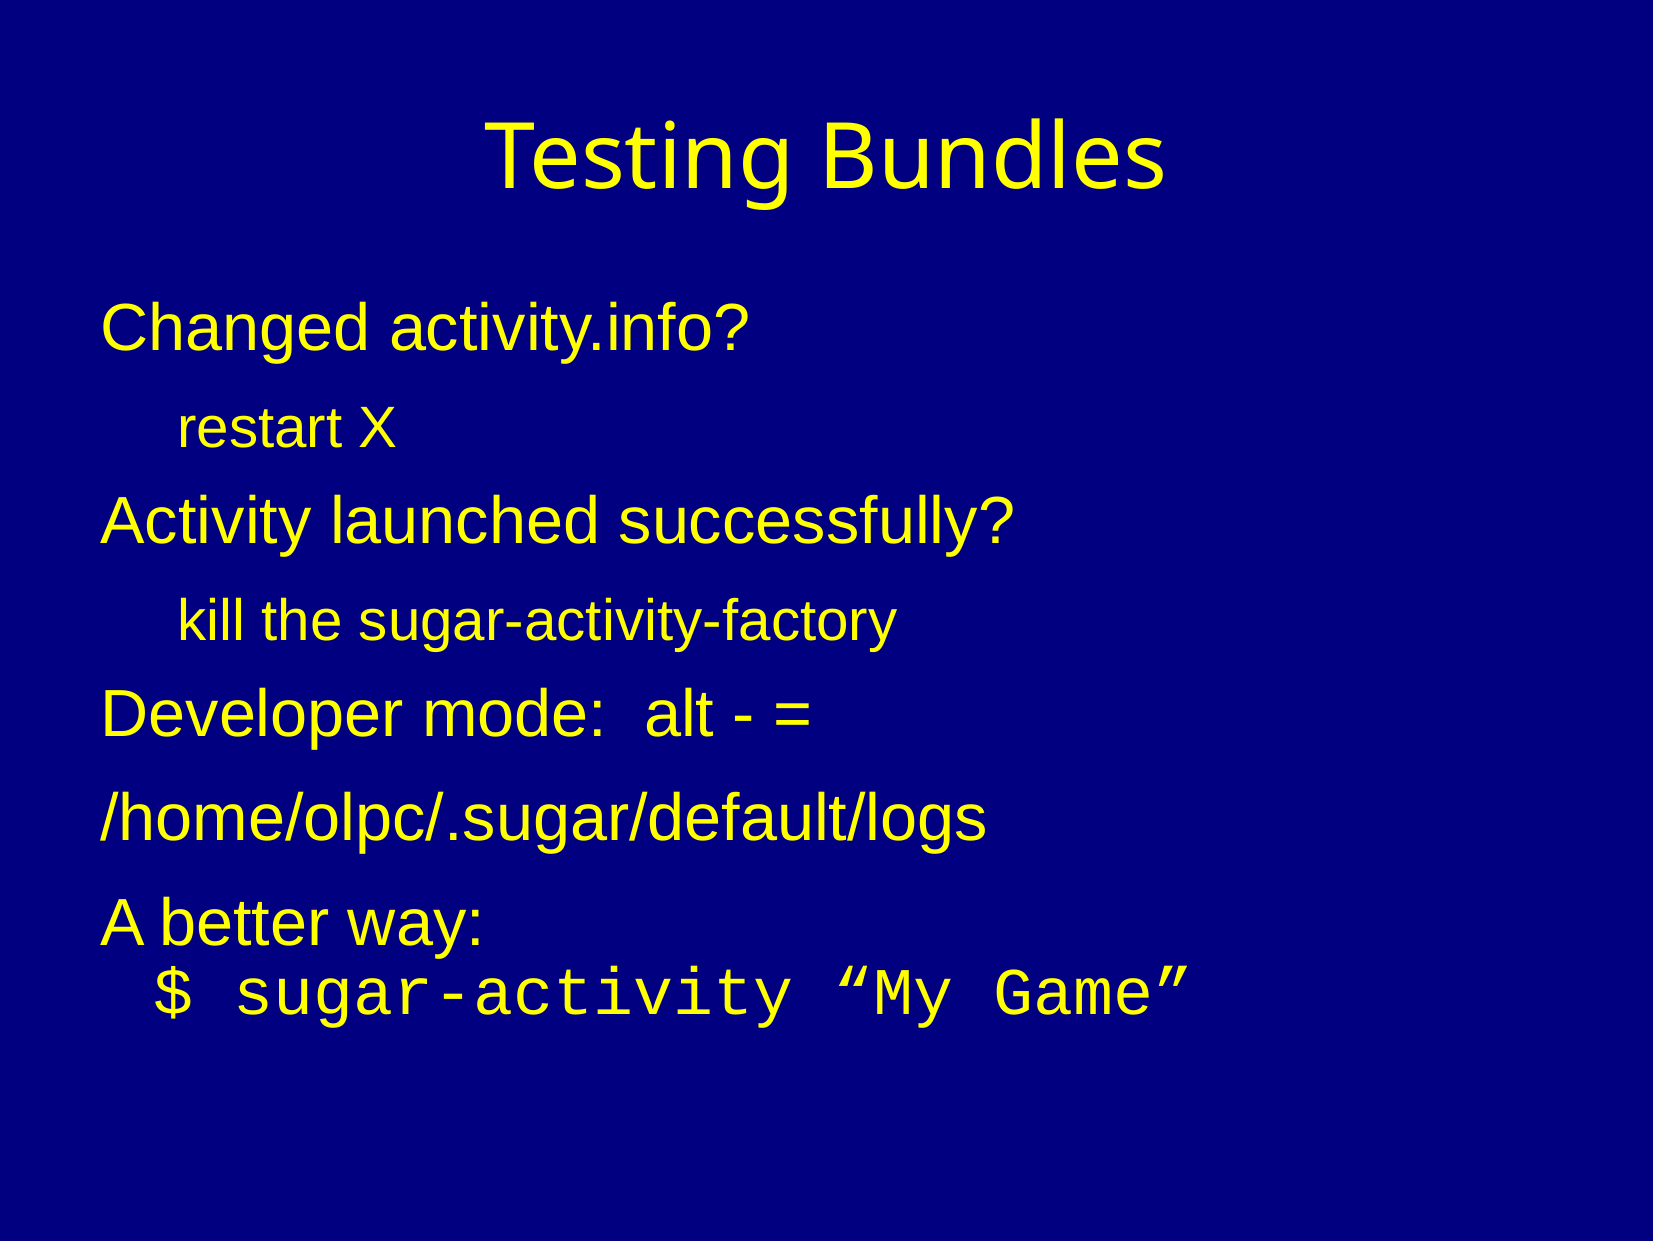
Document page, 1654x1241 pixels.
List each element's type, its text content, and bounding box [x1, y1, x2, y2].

list Changed activity.info? restart X Activity launched successfully? kill the sugar-activity-factory Developer mode: alt - = /home/olpc/.sugar/default/logs A better way: $ sugar-activity “My Game” [82, 290, 1571, 1095]
title Testing Bundles [82, 49, 1571, 257]
